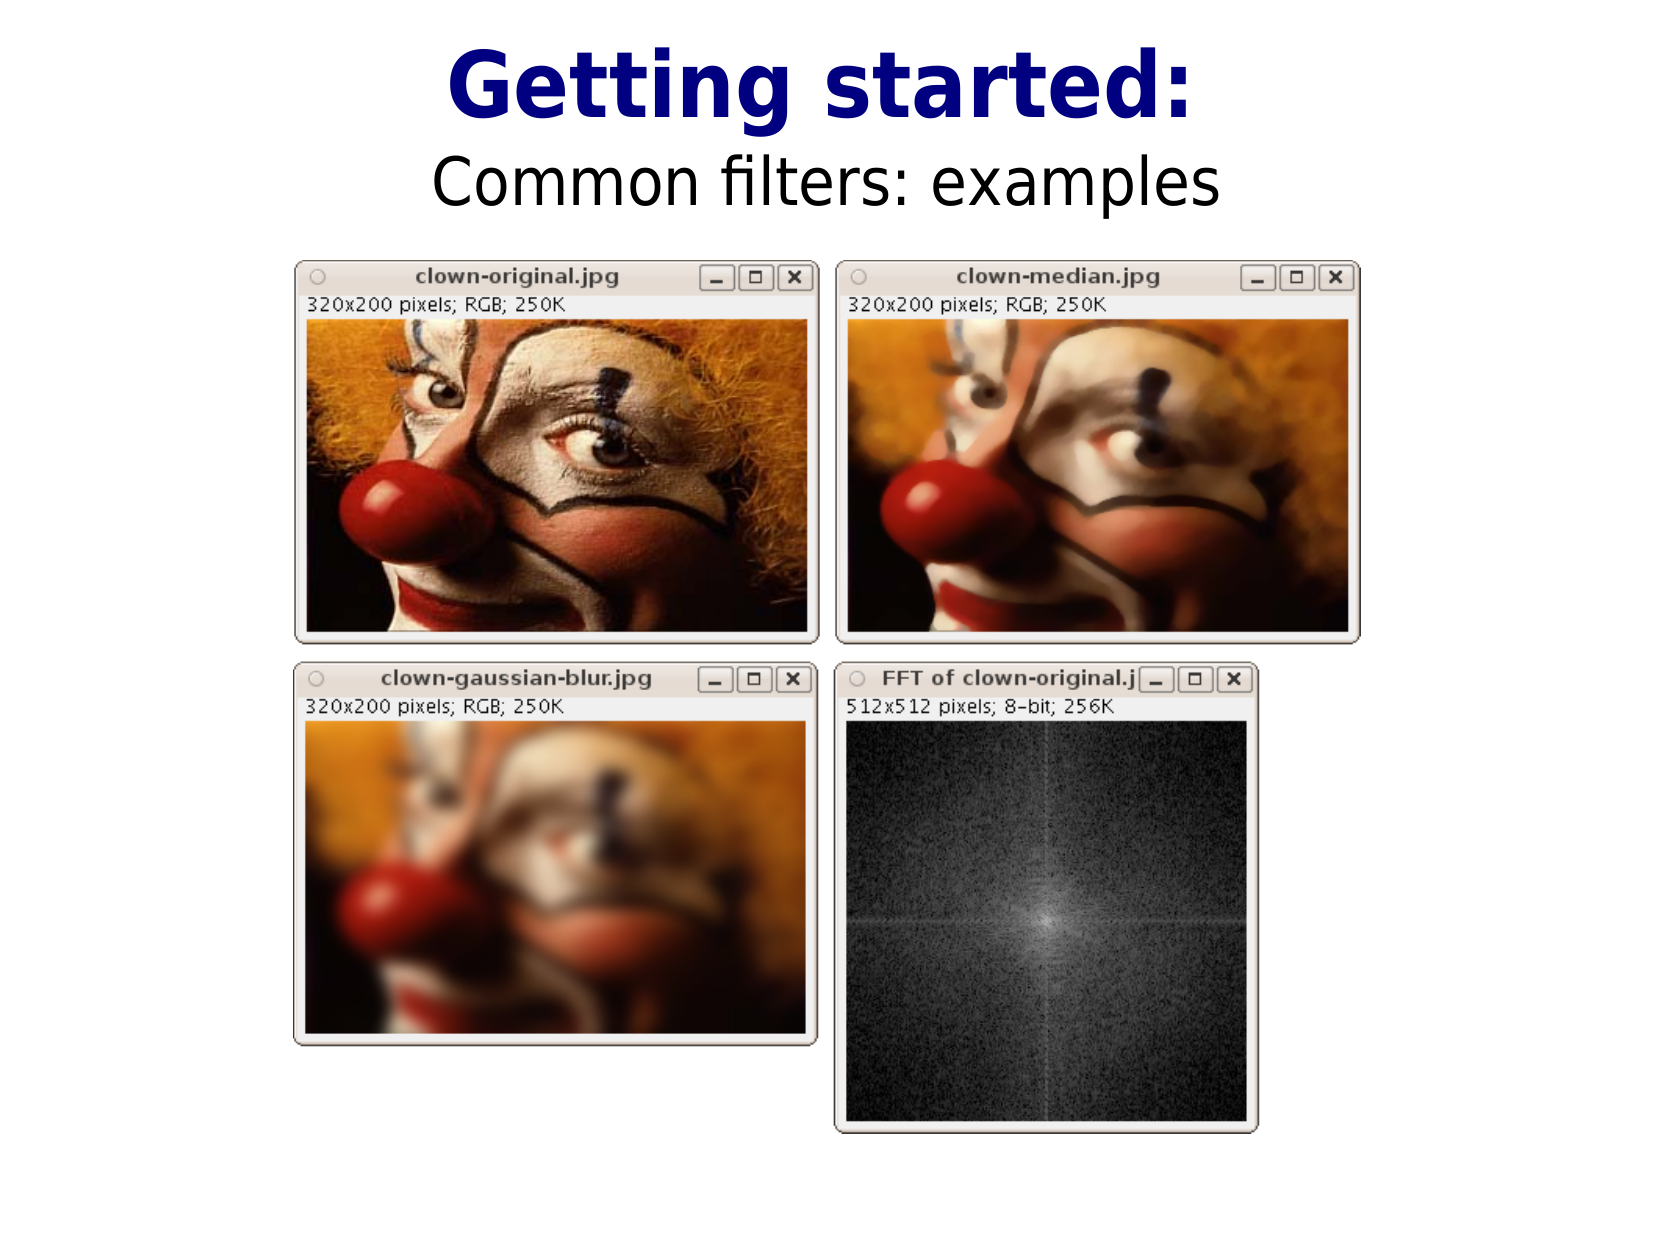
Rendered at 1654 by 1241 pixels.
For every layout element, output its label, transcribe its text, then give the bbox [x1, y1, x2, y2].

picture [293, 260, 1361, 1134]
title Getting started: [82, 31, 1571, 141]
title Common filters: examples [82, 141, 1571, 287]
